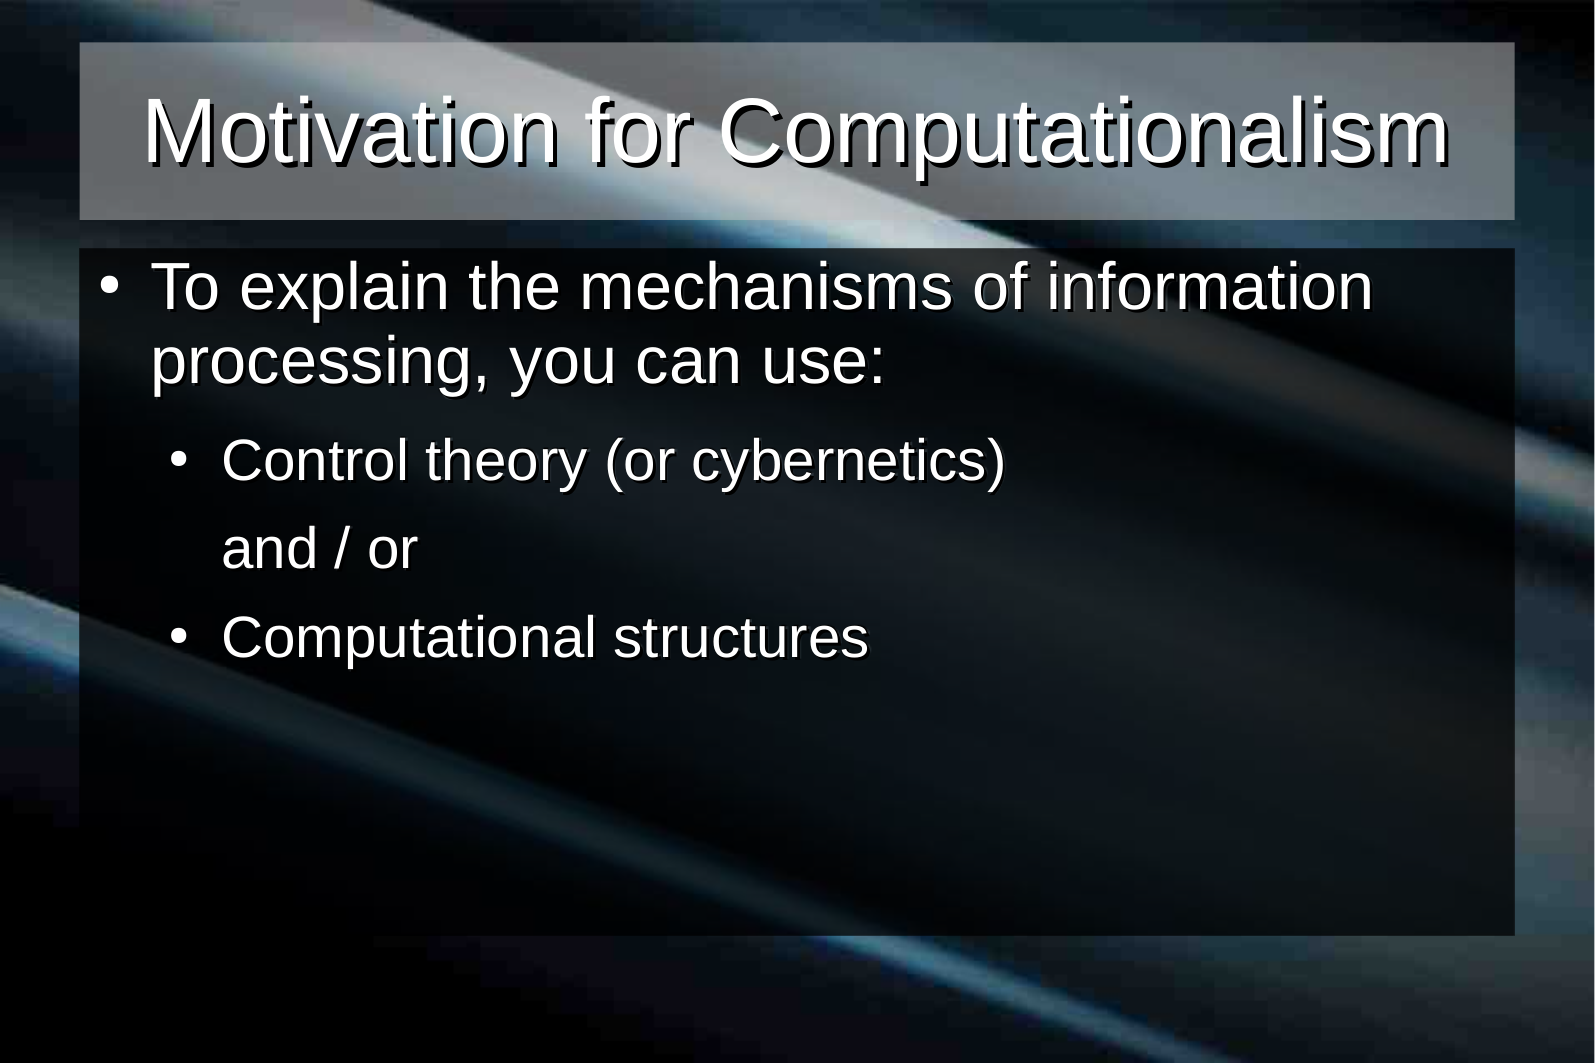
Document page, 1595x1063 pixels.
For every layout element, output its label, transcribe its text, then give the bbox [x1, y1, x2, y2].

title Motivation for Computationalism [79, 42, 1515, 220]
list To explain the mechanisms of information processing, you can use: Control theory (or cybernetics) and / or Computational structures [79, 248, 1515, 936]
picture [0, 0, 1595, 1063]
